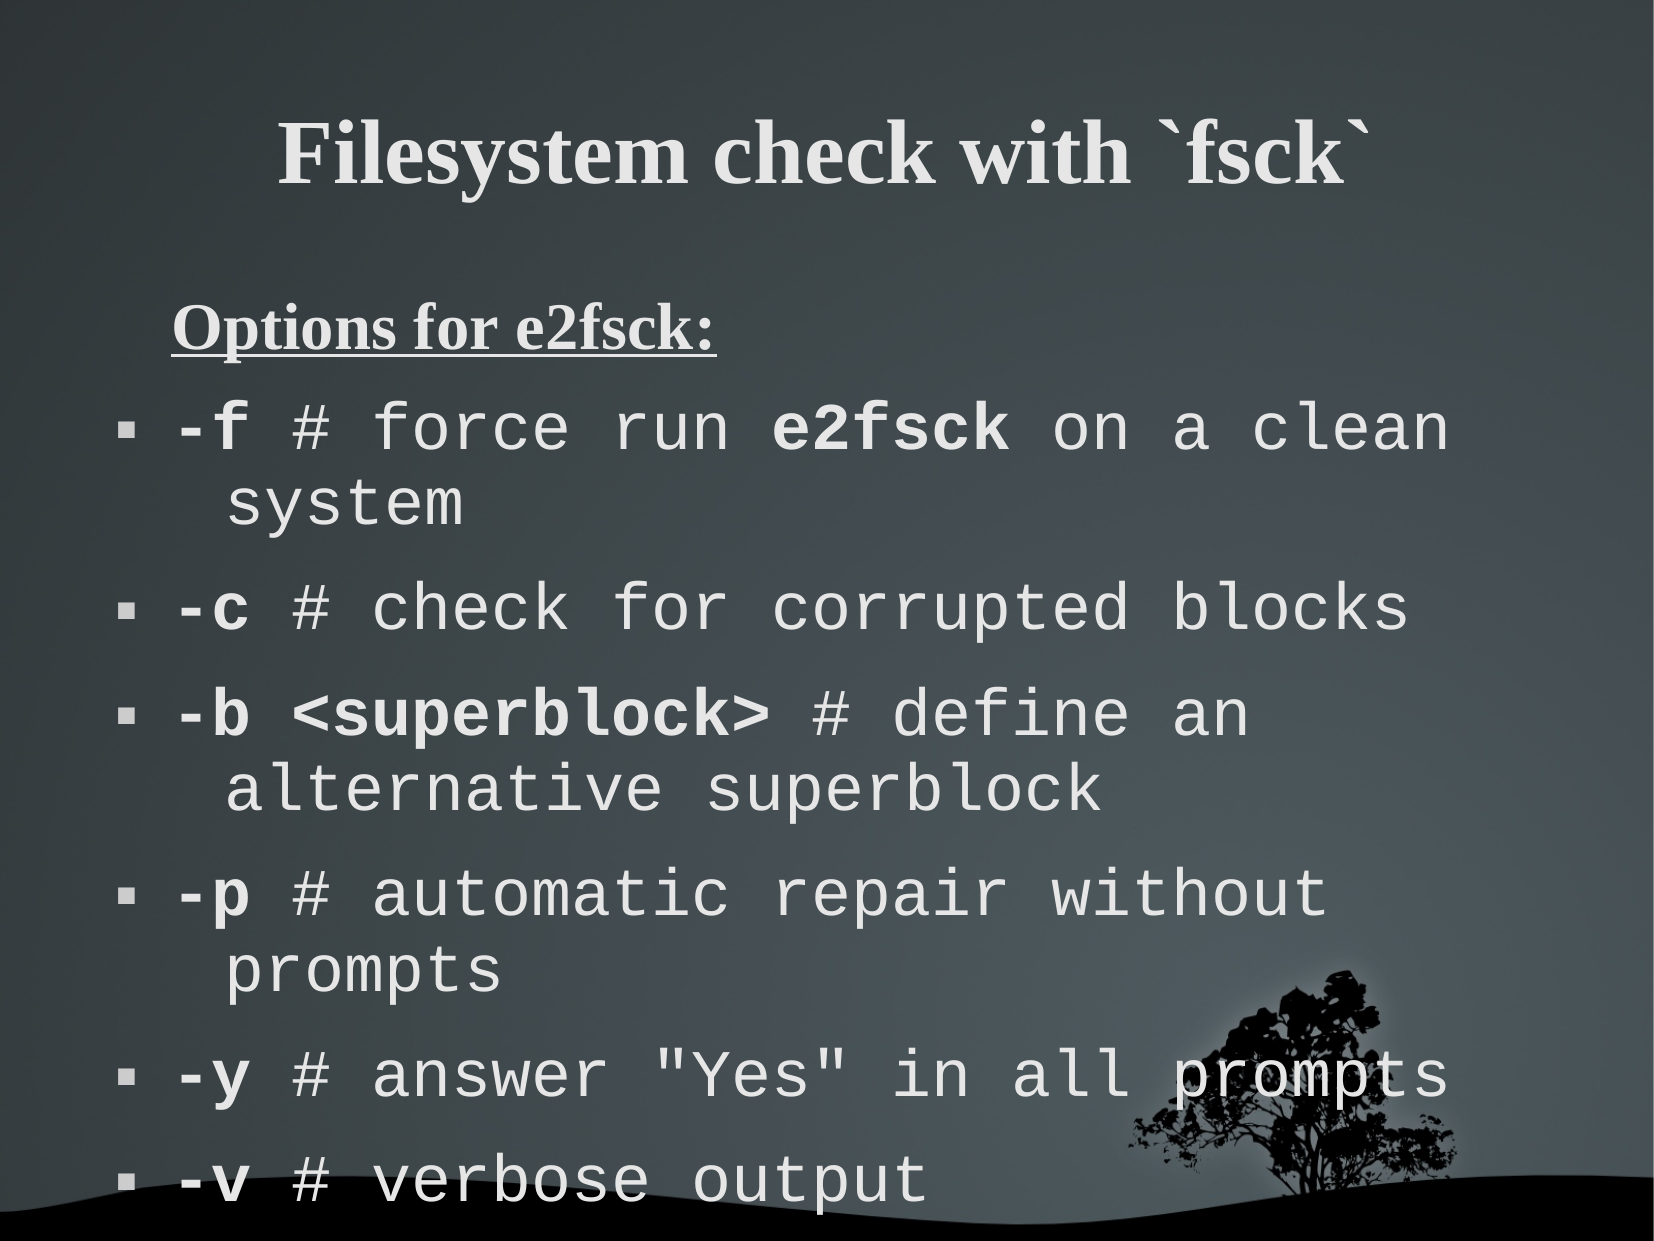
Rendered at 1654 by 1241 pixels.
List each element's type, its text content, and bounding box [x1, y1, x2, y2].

title Filesystem check with `fsck` [82, 49, 1572, 257]
list Options for e2fsck: -f # force run e2fsck on a clean system -c # check for corrupted blocks -b <superblock> # define an alternative superblock -p # automatic repair without prompts -y # answer "Yes" in all prompts -v # verbose output [82, 290, 1571, 1222]
picture [0, 0, 1654, 1241]
